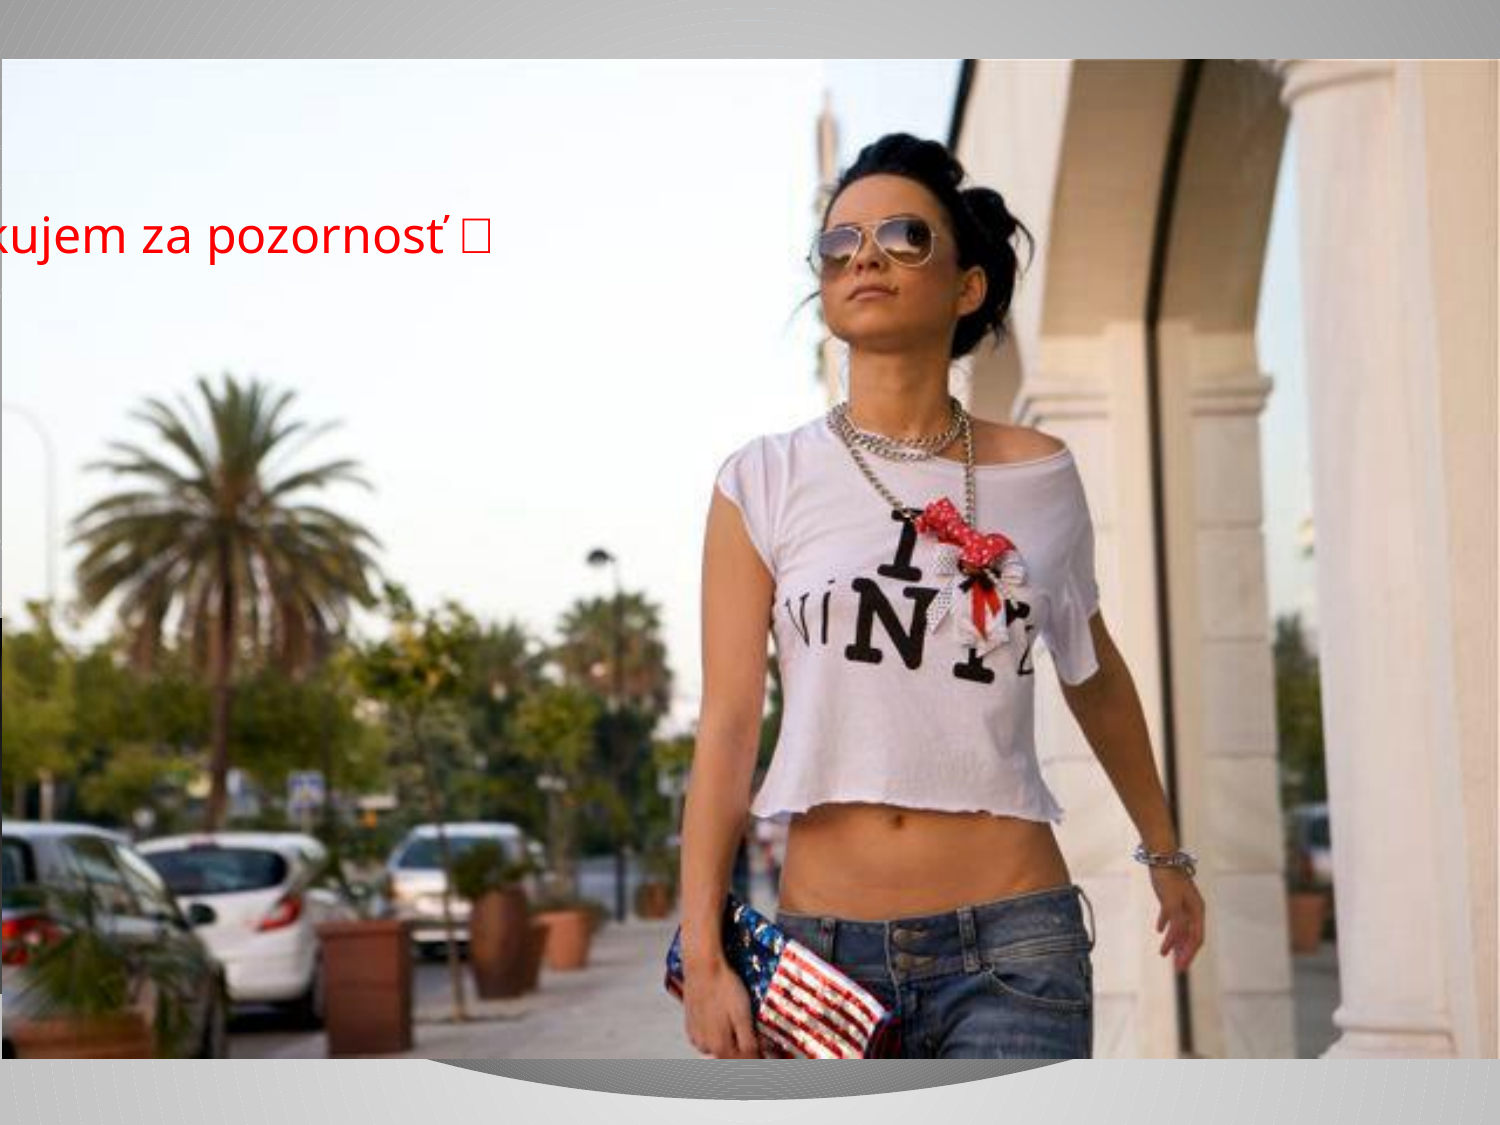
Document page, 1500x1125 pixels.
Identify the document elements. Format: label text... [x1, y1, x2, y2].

picture [2, 59, 1500, 1059]
title Ďakujem za pozornosť  [0, 196, 739, 339]
